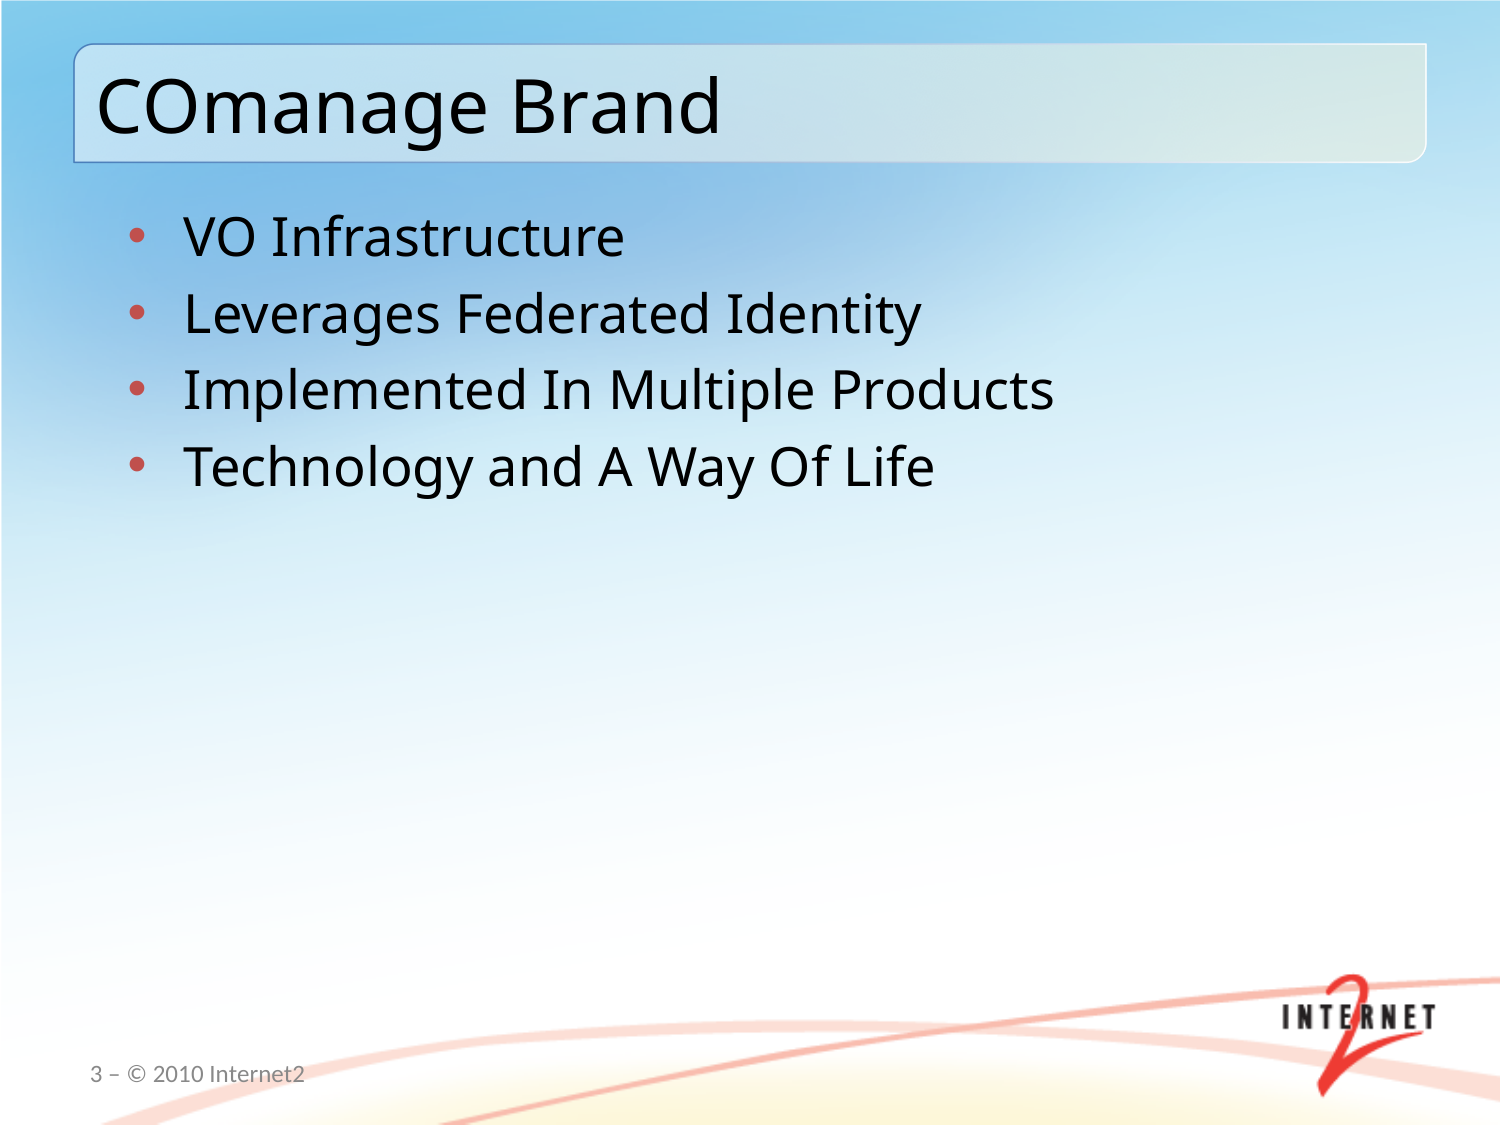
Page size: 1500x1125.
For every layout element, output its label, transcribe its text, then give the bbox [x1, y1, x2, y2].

list VO Infrastructure Leverages Federated Identity Implemented In Multiple Products Technology and A Way Of Life [112, 195, 1388, 938]
text_box <number> – © 2010 Internet2 [74, 1042, 550, 1103]
picture [0, 0, 1500, 1125]
text_box COmanage Brand [80, 50, 1420, 157]
